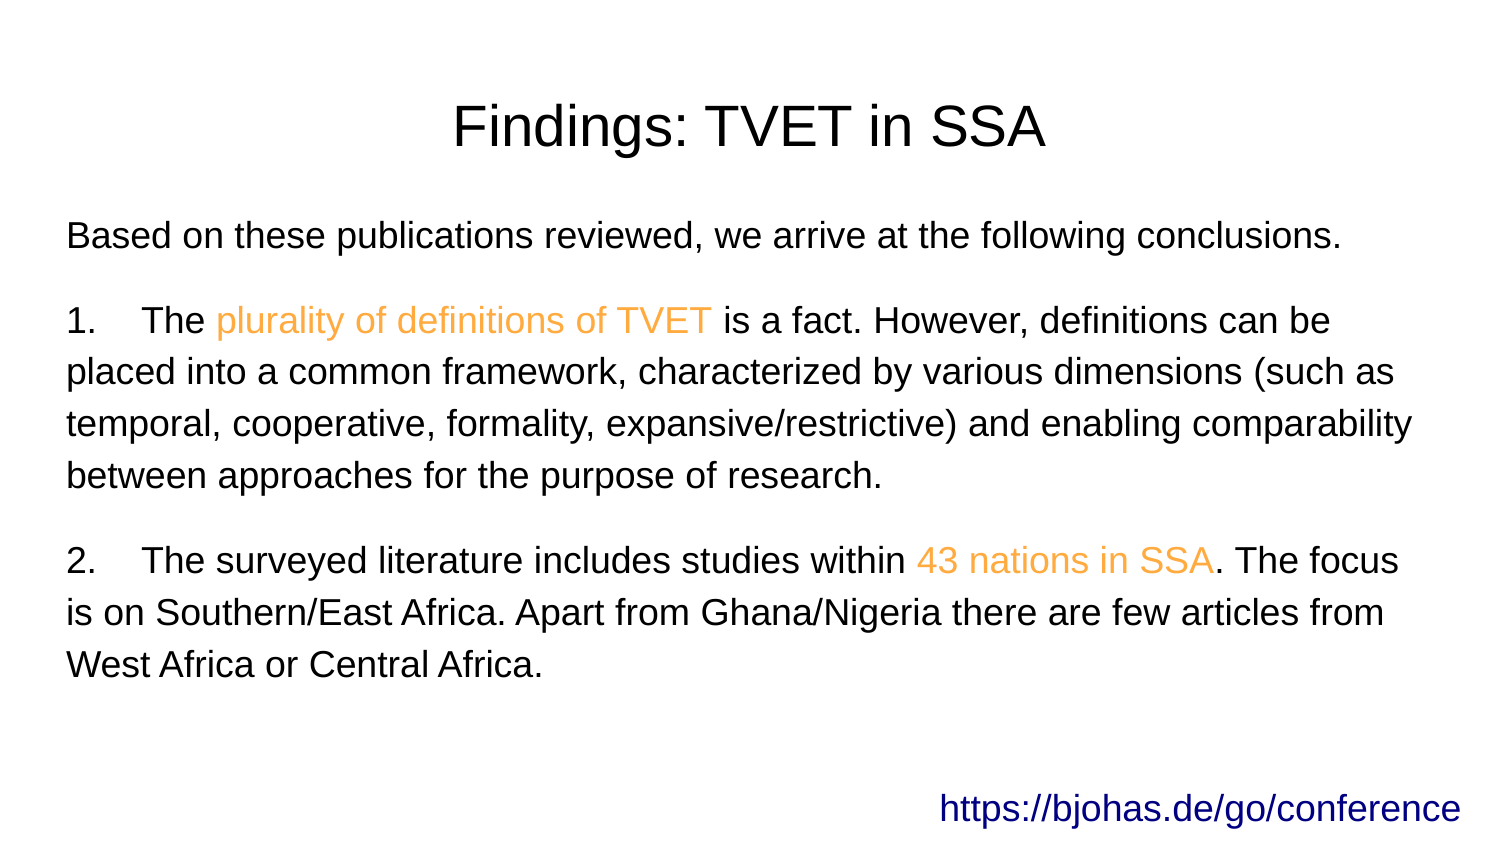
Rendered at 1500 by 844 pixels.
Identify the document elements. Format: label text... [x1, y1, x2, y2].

title Findings: TVET in SSA [51, 72, 1449, 167]
list Based on these publications reviewed, we arrive at the following conclusions. 1. The plurality of definitions of TVET is a fact. However, definitions can be placed into a common framework, characterized by various dimensions (such as temporal, cooperative, formality, expansive/restrictive) and enabling comparability between approaches for the purpose of research. 2. The surveyed literature includes studies within 43 nations in SSA. The focus is on Southern/East Africa. Apart from Ghana/Nigeria there are few articles from West Africa or Central Africa. [51, 189, 1449, 750]
